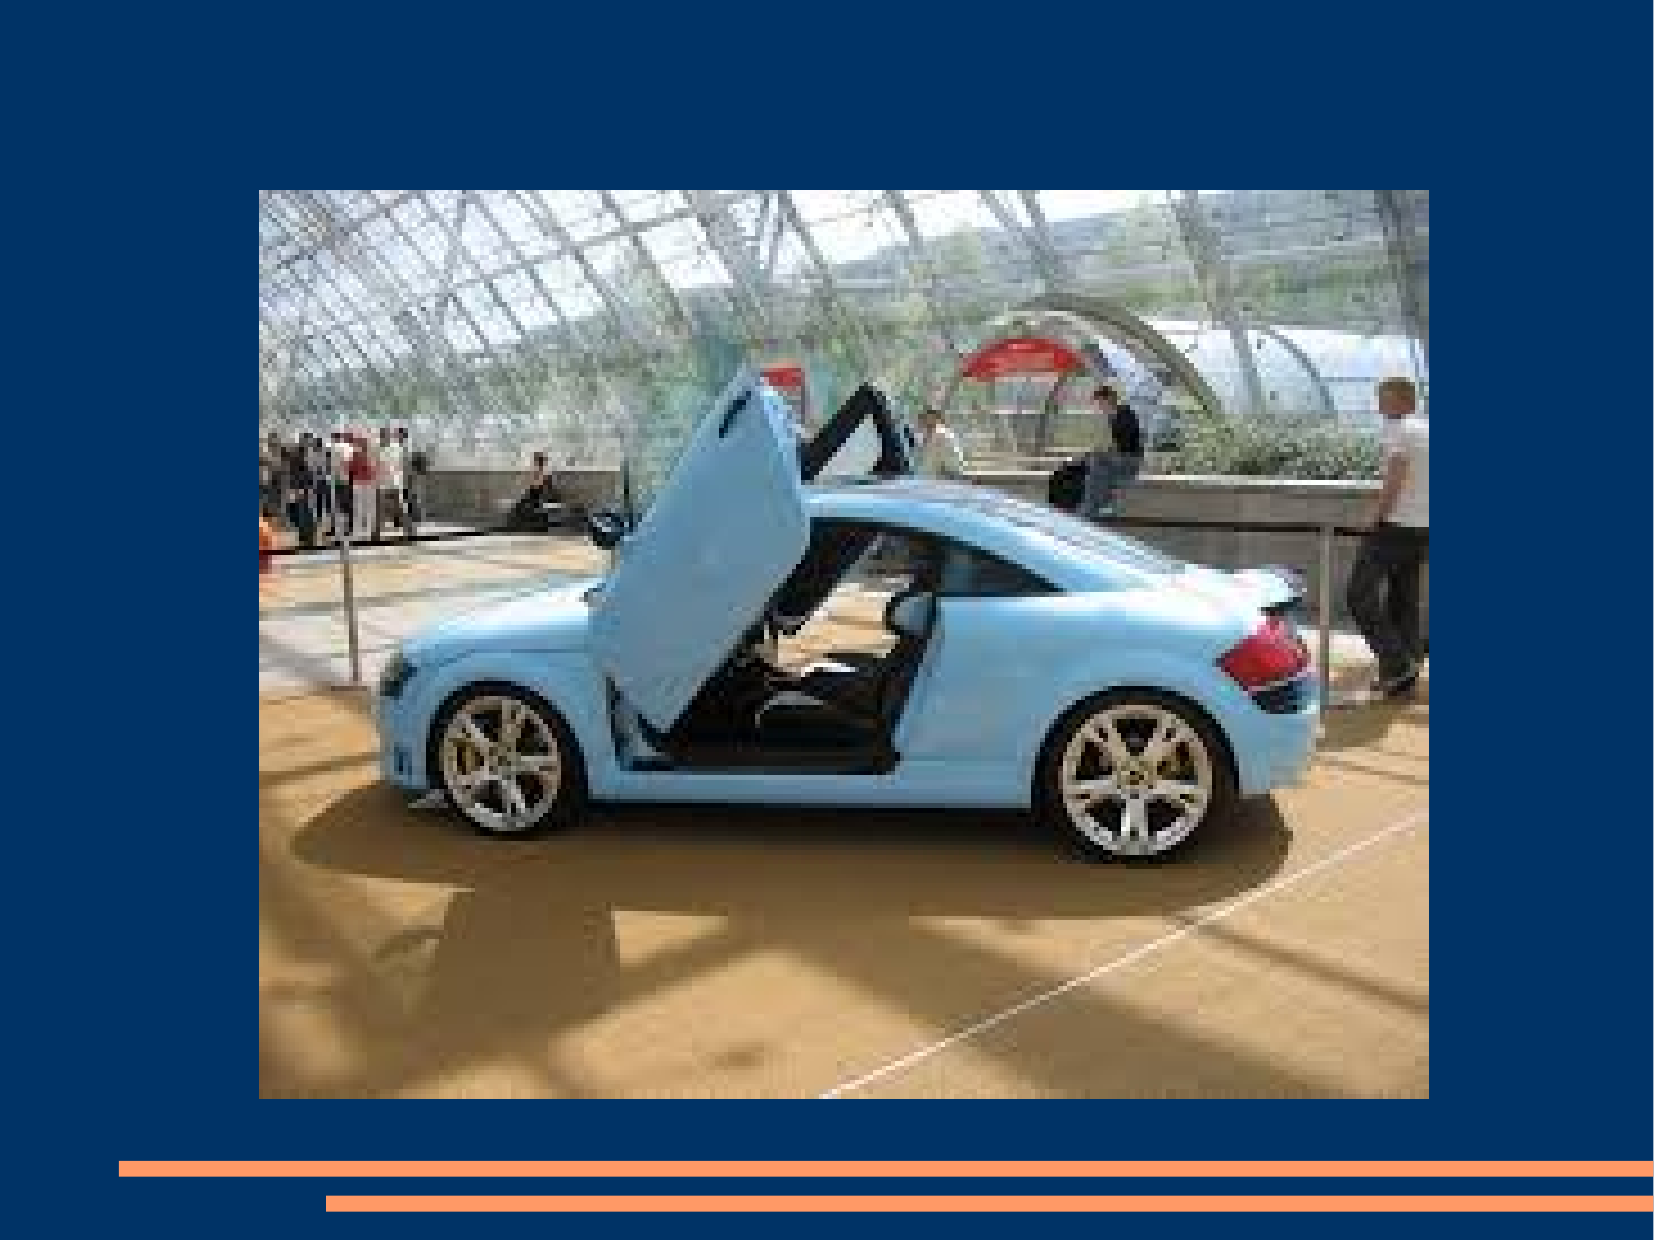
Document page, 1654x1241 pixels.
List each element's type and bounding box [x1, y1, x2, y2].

picture [259, 190, 1429, 1099]
